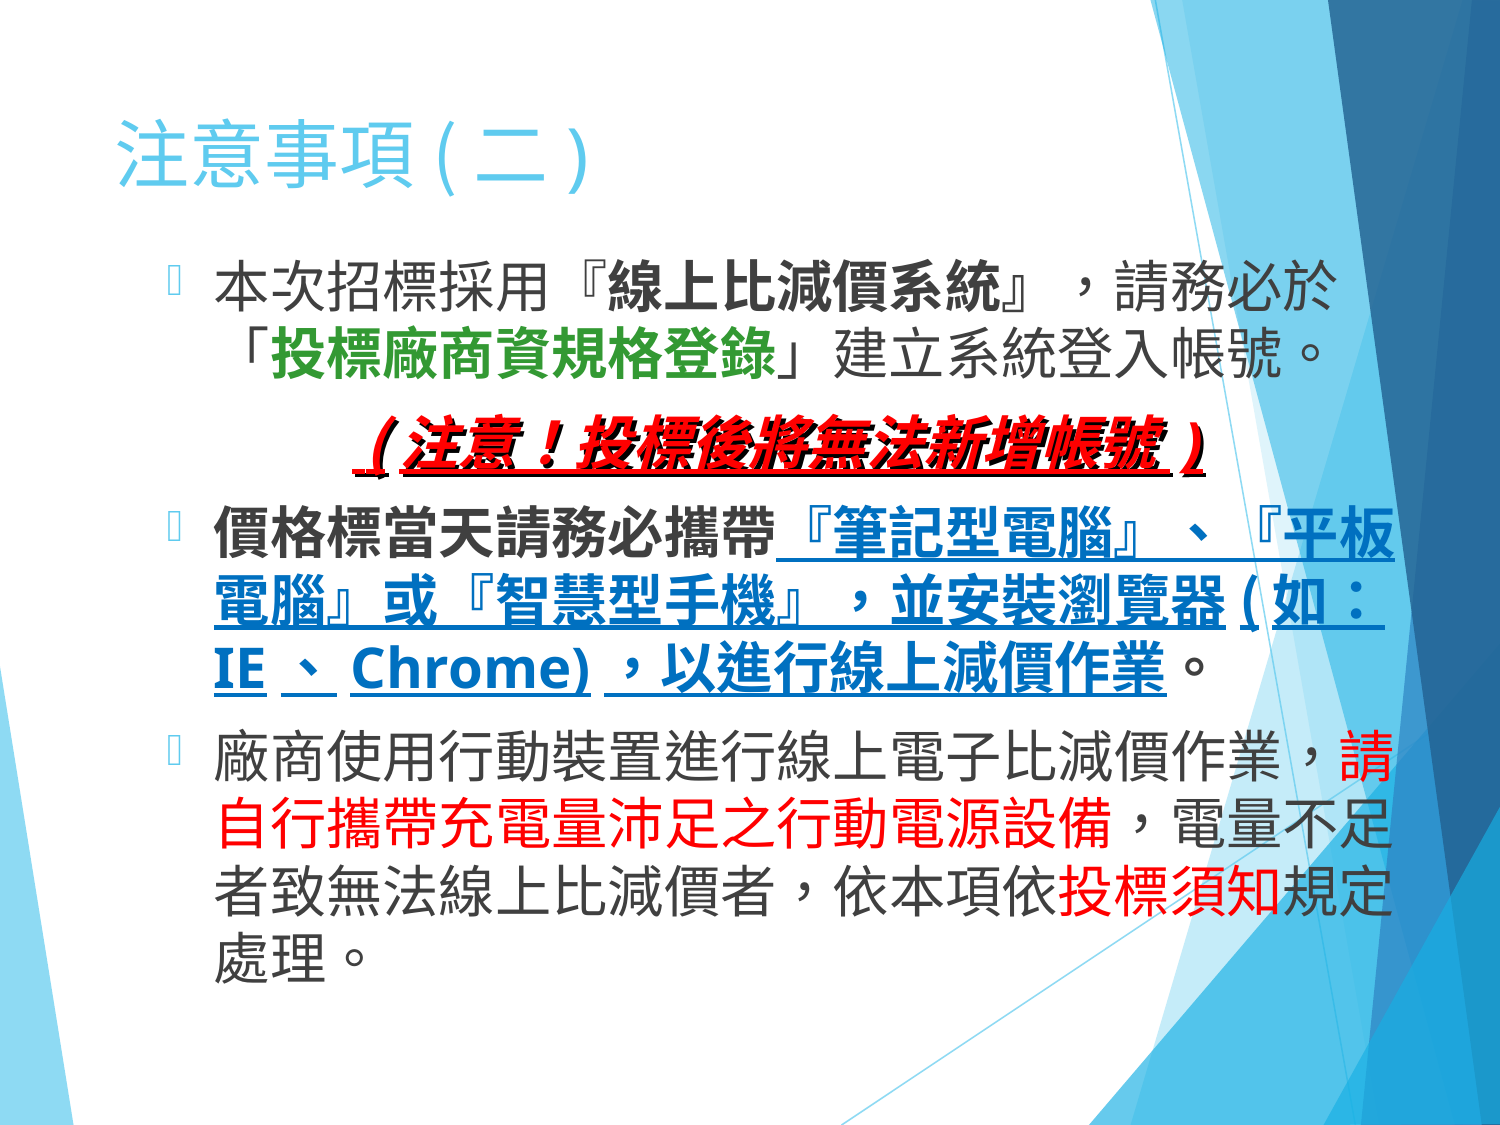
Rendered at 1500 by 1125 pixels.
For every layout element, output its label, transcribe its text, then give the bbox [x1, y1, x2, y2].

title 注意事項(二) [99, 99, 1142, 243]
list 本次招標採用『線上比減價系統』，請務必於「投標廠商資規格登錄」建立系統登入帳號。 (注意！投標後將無法新增帳號 ) 價格標當天請務必攜帶『筆記型電腦』、『平板電腦』或『智慧型手機』，並安裝瀏覽器(如：IE、Chrome)，以進行線上減價作業。 廠商使用行動裝置進行線上電子比減價作業，請自行攜帶充電量沛足之行動電源設備，電量不足者致無法線上比減價者，依本項依投標須知規定處理。 [76, 243, 1459, 1047]
